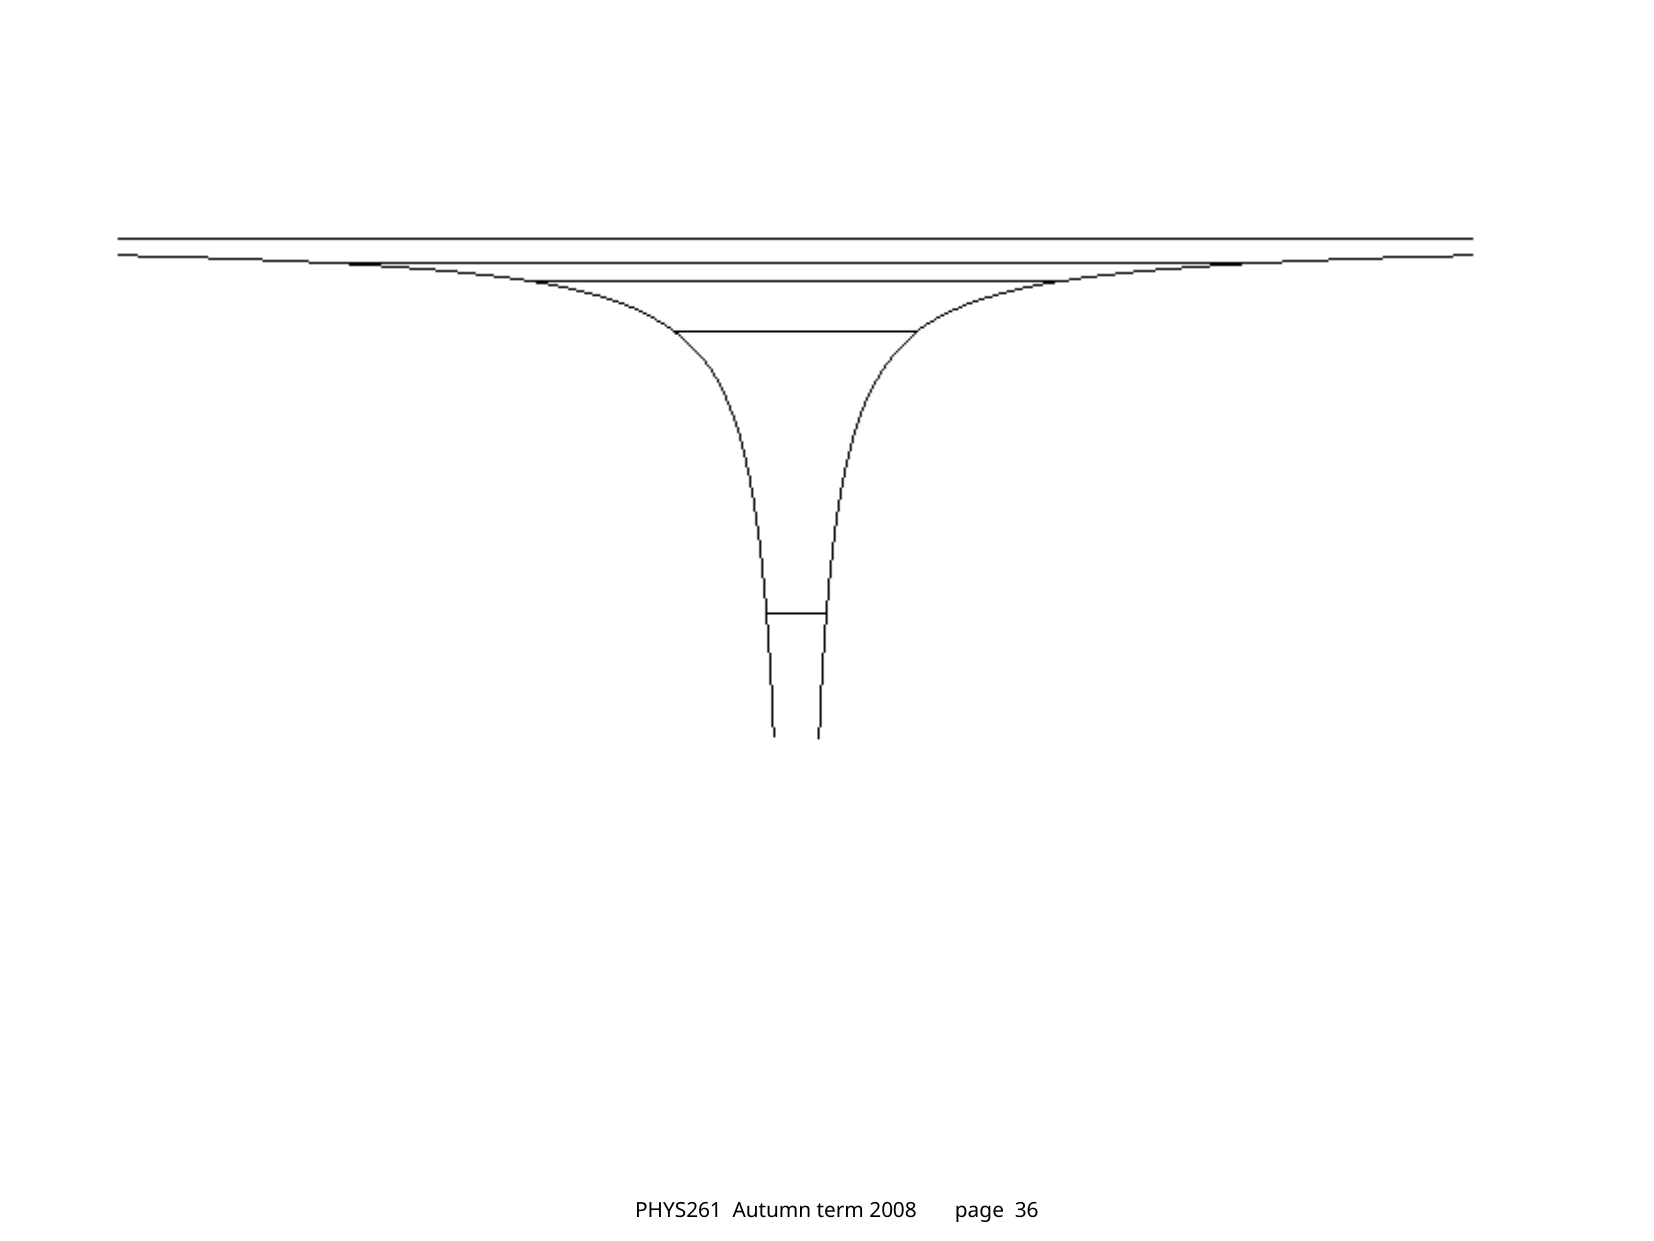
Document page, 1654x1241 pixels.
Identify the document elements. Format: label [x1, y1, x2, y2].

picture [82, 192, 1516, 764]
